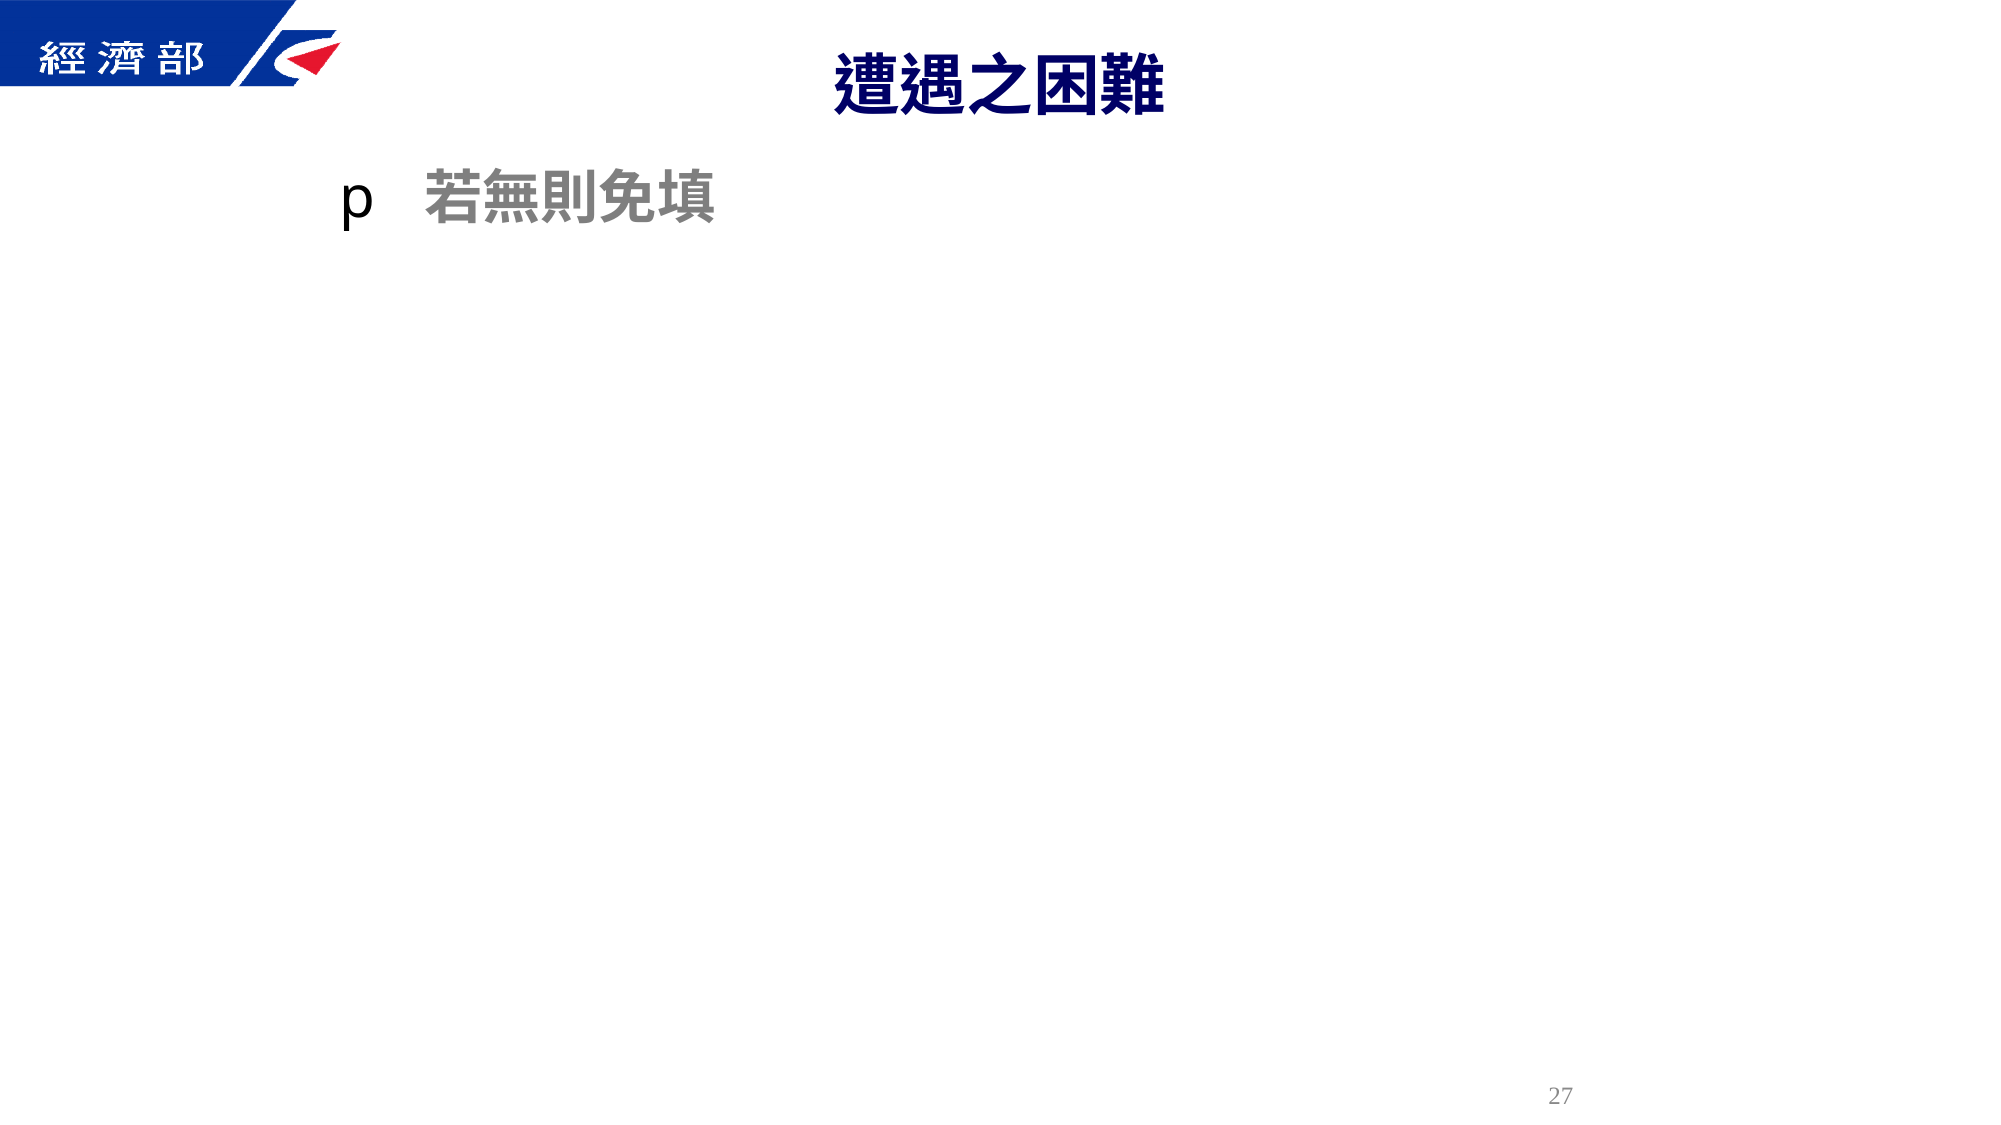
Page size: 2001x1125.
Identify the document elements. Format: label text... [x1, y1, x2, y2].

list 若無則免填 [324, 152, 1675, 1055]
text_box 26 [1533, 1065, 2000, 1125]
title 遭遇之困難 [99, 23, 1900, 143]
